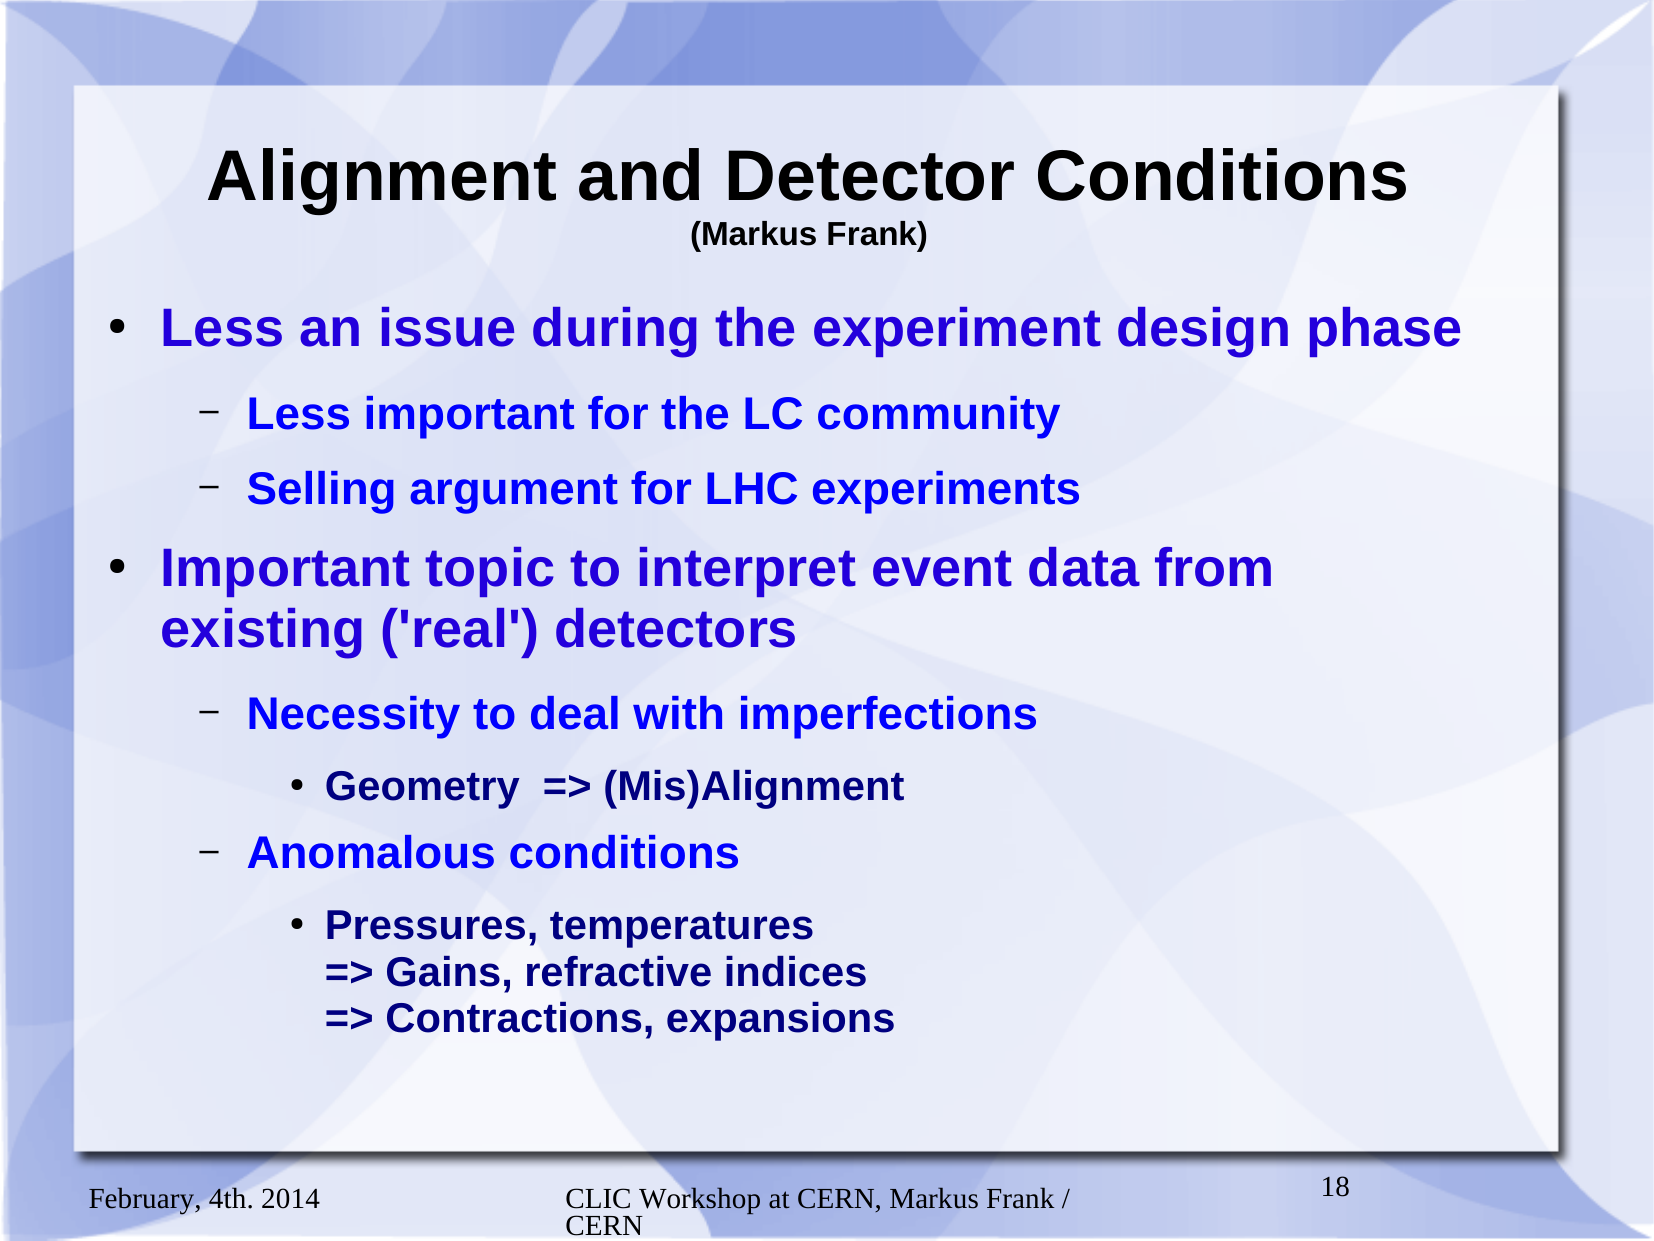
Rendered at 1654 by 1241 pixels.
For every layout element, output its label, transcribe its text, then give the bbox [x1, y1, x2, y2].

picture [0, 0, 1654, 1241]
list Less an issue during the experiment design phase Less important for the LC community Selling argument for LHC experiments Important topic to interpret event data from existing ('real') detectors Necessity to deal with imperfections Geometry => (Mis)Alignment Anomalous conditions Pressures, temperatures => Gains, refractive indices => Contractions, expansions [90, 297, 1546, 1042]
title Alignment and Detector Conditions (Markus Frank) [82, 90, 1536, 298]
